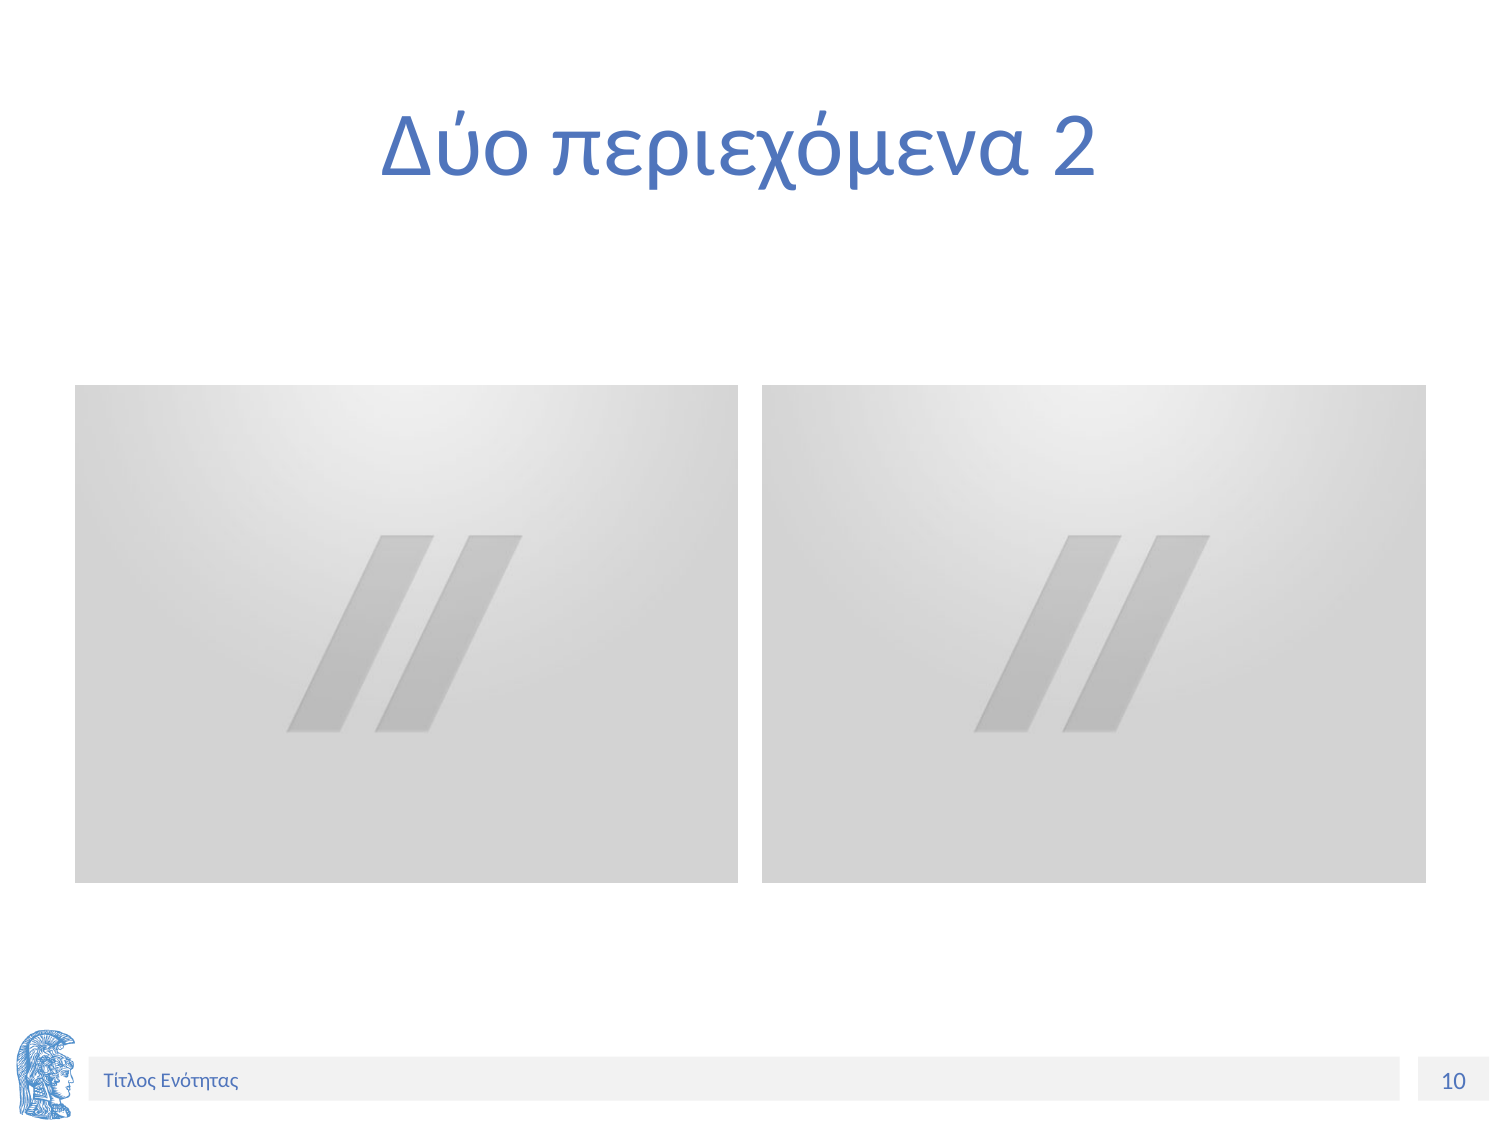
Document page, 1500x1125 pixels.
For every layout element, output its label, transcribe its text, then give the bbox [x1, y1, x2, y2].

picture [762, 385, 1426, 883]
title Δύο περιεχόμενα 2 [75, 45, 1426, 233]
picture [75, 385, 738, 883]
picture [9, 1026, 81, 1120]
